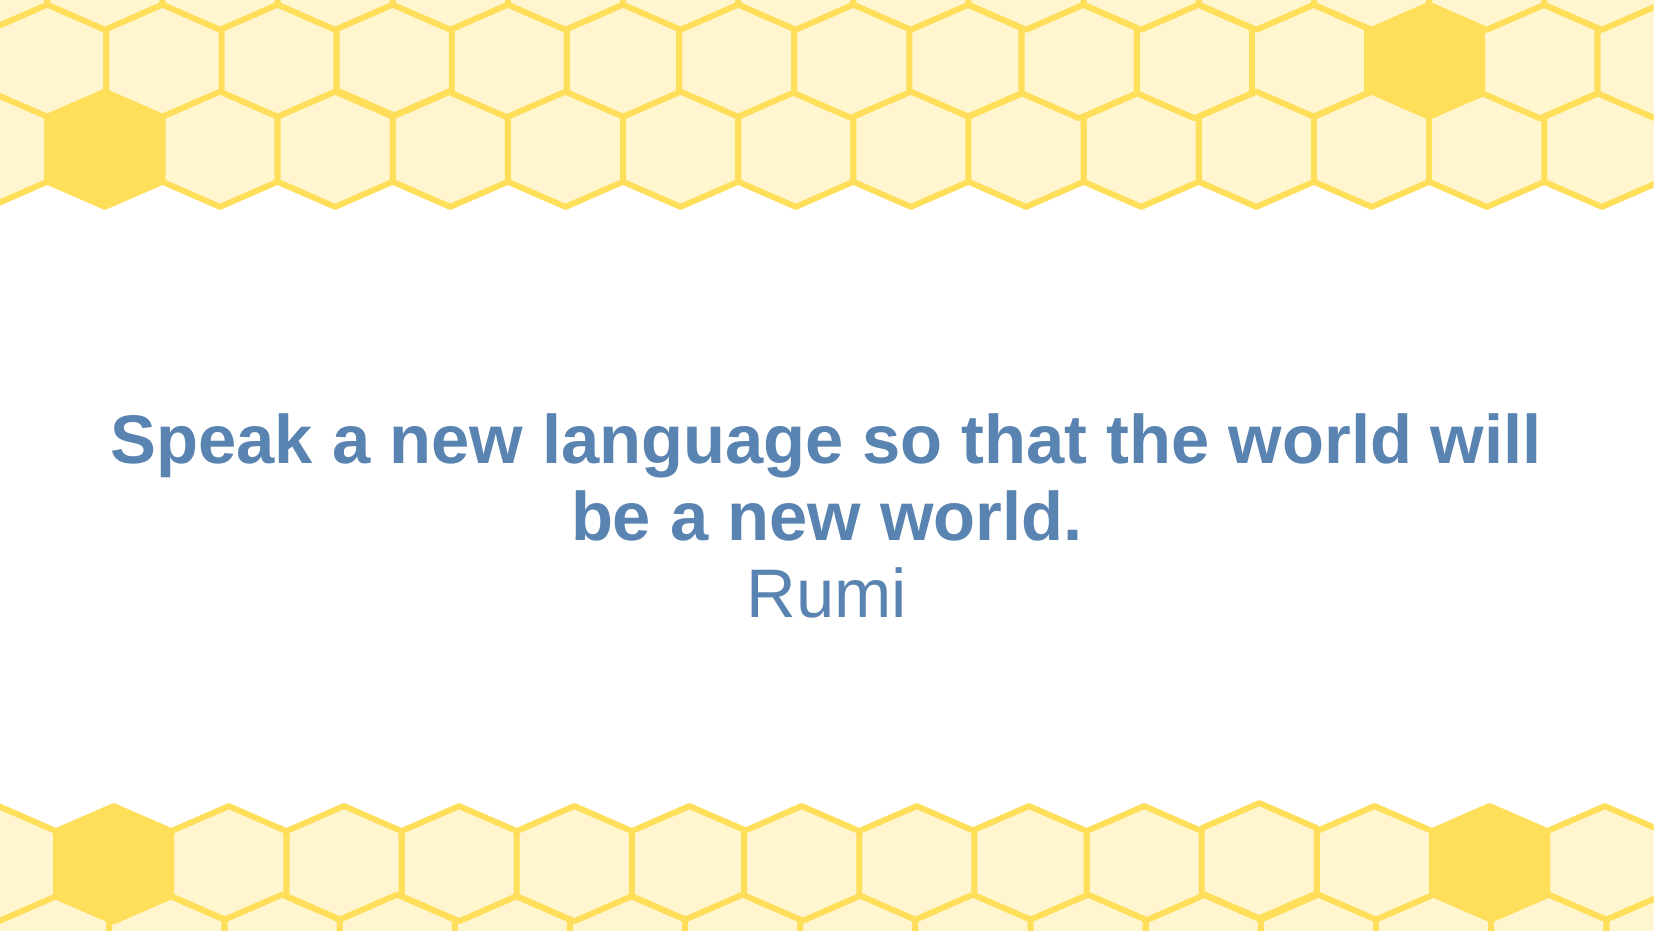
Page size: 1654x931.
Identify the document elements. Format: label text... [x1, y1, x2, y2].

title Speak a new language so that the world will be a new world. Rumi [88, 324, 1565, 709]
